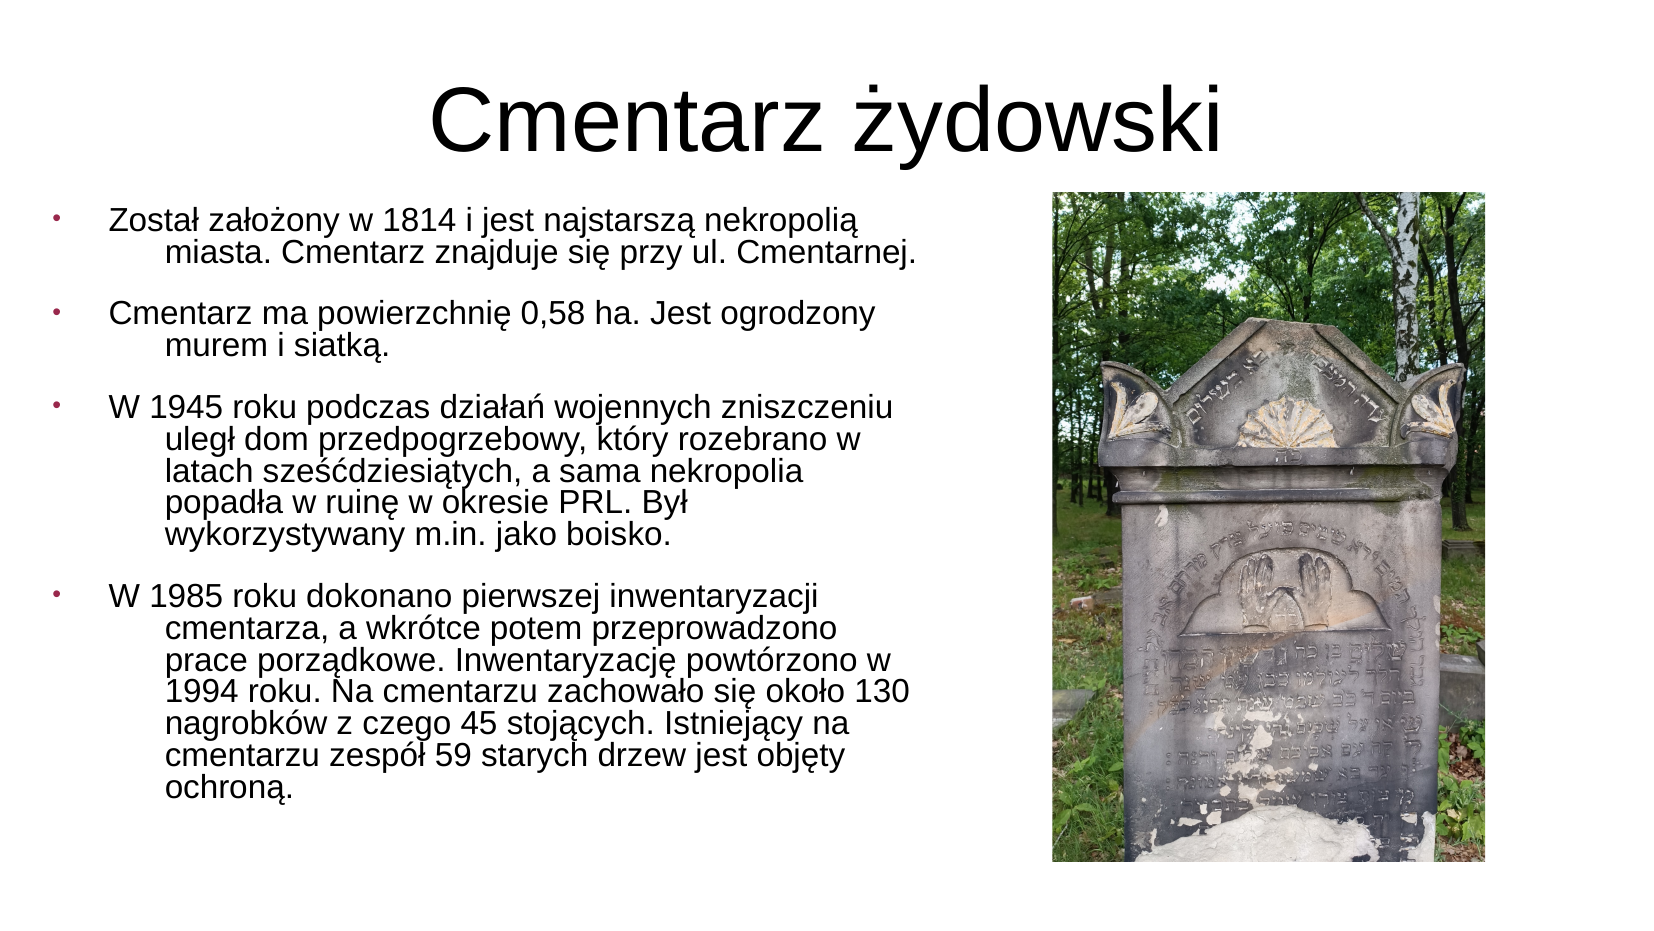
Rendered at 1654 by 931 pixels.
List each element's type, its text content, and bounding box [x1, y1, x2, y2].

text_box Został założony w 1814 i jest najstarszą nekropolią miasta. Cmentarz znajduje się przy ul. Cmentarnej. Cmentarz ma powierzchnię 0,58 ha. Jest ogrodzony murem i siatką. W 1945 roku podczas działań wojennych zniszczeniu uległ dom przedpogrzebowy, który rozebrano w latach sześćdziesiątych, a sama nekropolia popadła w ruinę w okresie PRL. Był wykorzystywany m.in. jako boisko. W 1985 roku dokonano pierwszej inwentaryzacji cmentarza, a wkrótce potem przeprowadzono prace porządkowe. Inwentaryzację powtórzono w 1994 roku. Na cmentarzu zachowało się około 130 nagrobków z czego 45 stojących. Istniejący na cmentarzu zespół 59 starych drzew jest objęty ochroną. [52, 206, 919, 884]
text_box Cmentarz żydowski [82, 37, 1571, 193]
picture [1052, 192, 1486, 862]
